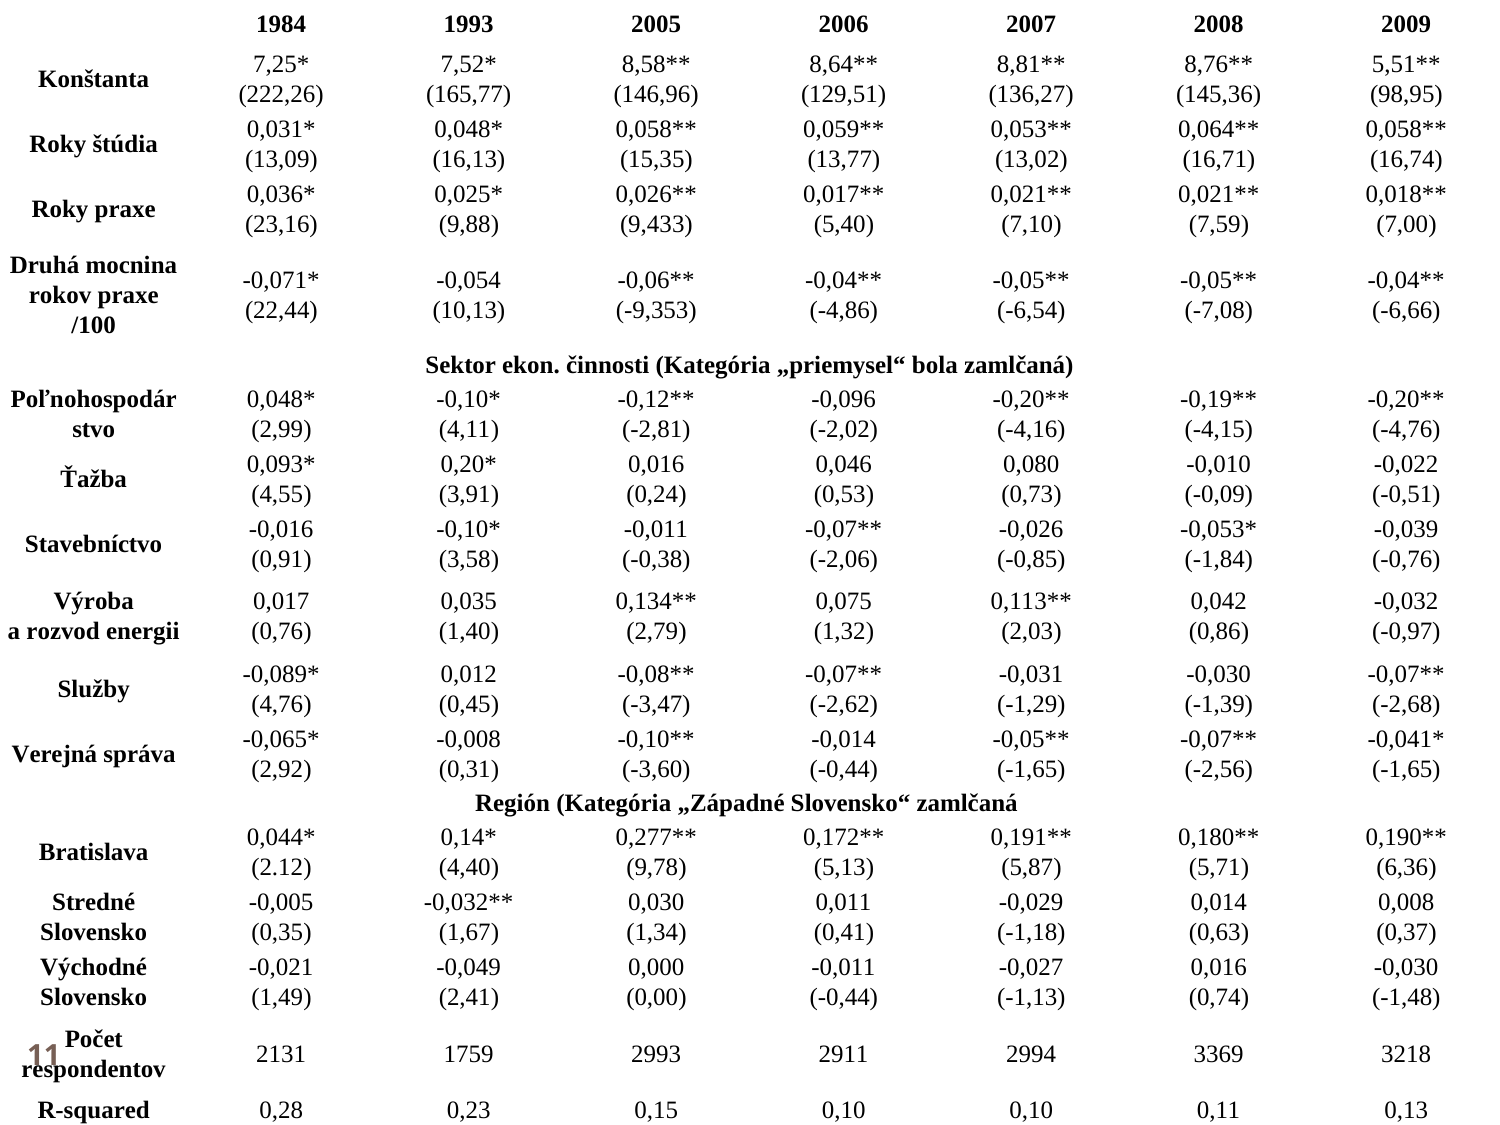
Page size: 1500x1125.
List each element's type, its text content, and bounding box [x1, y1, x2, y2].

table_cell 0,048* (2,99) [188, 380, 375, 445]
table_cell 0,021** (7,59) [1125, 175, 1313, 240]
table_cell 8,76** (145,36) [1125, 45, 1313, 110]
table_cell 0,10 [938, 1093, 1125, 1125]
table_cell 0,042 (0,86) [1125, 575, 1313, 655]
table_cell -0,016 (0,91) [188, 510, 375, 575]
table_cell -0,014 (-0,44) [750, 720, 938, 785]
table_cell -0,12** (-2,81) [563, 380, 750, 445]
table_cell 0,180** (5,71) [1125, 818, 1313, 883]
table_cell -0,05** (-7,08) [1125, 240, 1313, 347]
table_cell 0,016 (0,74) [1125, 948, 1313, 1013]
table_cell 8,81** (136,27) [938, 45, 1125, 110]
table_cell -0,10** (-3,60) [563, 720, 750, 785]
table_cell 0,277** (9,78) [563, 818, 750, 883]
table_cell -0,010 (-0,09) [1125, 445, 1313, 510]
table_cell -0,031 (-1,29) [938, 655, 1125, 720]
table_cell -0,030 (-1,39) [1125, 655, 1313, 720]
table_cell Verejná správa [0, 720, 188, 785]
table_cell 8,64** (129,51) [750, 45, 938, 110]
table_cell -0,030 (-1,48) [1313, 948, 1500, 1013]
table_cell 3369 [1125, 1013, 1313, 1093]
table_cell 0,018** (7,00) [1313, 175, 1500, 240]
table_cell 0,012 (0,45) [375, 655, 563, 720]
table_cell Výroba a rozvod energii [0, 575, 188, 655]
table_cell Druhá mocnina rokov praxe /100 [0, 240, 188, 347]
table_cell 0,172** (5,13) [750, 818, 938, 883]
table_cell -0,054 (10,13) [375, 240, 563, 347]
table_cell Ťažba [0, 445, 188, 510]
table_cell -0,027 (-1,13) [938, 948, 1125, 1013]
table_cell -0,029 (-1,18) [938, 883, 1125, 948]
table_cell 0,011 (0,41) [750, 883, 938, 948]
table_cell 0,030 (1,34) [563, 883, 750, 948]
table_cell 0,017 (0,76) [188, 575, 375, 655]
table_cell 0,075 (1,32) [750, 575, 938, 655]
table_cell 0,059** (13,77) [750, 110, 938, 175]
table_cell -0,049 (2,41) [375, 948, 563, 1013]
table_cell 0,058** (15,35) [563, 110, 750, 175]
table_cell 1759 [375, 1013, 563, 1093]
table_cell -0,05** (-1,65) [938, 720, 1125, 785]
table_cell 5,51** (98,95) [1313, 45, 1500, 110]
table_cell -0,053* (-1,84) [1125, 510, 1313, 575]
table_cell Sektor ekon. činnosti (Kategória „priemysel“ bola zamlčaná) [0, 347, 1500, 380]
table_cell 0,190** (6,36) [1313, 818, 1500, 883]
table_cell 7,25* (222,26) [188, 45, 375, 110]
table_cell 0,008 (0,37) [1313, 883, 1500, 948]
table_cell R-squared [0, 1093, 188, 1125]
table_cell 0,13 [1313, 1093, 1500, 1125]
table_cell 0,025* (9,88) [375, 175, 563, 240]
table_cell 2994 [938, 1013, 1125, 1093]
table_cell 3218 [1313, 1013, 1500, 1093]
table_cell Roky štúdia [0, 110, 188, 175]
table_cell Služby [0, 655, 188, 720]
table_cell 0,093* (4,55) [188, 445, 375, 510]
table_cell Počet respondentov [0, 1013, 188, 1093]
table_cell -0,032 (-0,97) [1313, 575, 1500, 655]
table_cell -0,07** (-2,68) [1313, 655, 1500, 720]
table_cell -0,011 (-0,38) [563, 510, 750, 575]
table_header 1993 [375, 0, 563, 45]
table_header 2007 [938, 0, 1125, 45]
table_cell 0,064** (16,71) [1125, 110, 1313, 175]
table_cell -0,04** (-6,66) [1313, 240, 1500, 347]
table_cell -0,005 (0,35) [188, 883, 375, 948]
table_cell -0,10* (4,11) [375, 380, 563, 445]
table_header 2008 [1125, 0, 1313, 45]
table_cell -0,021 (1,49) [188, 948, 375, 1013]
table_cell -0,20** (-4,16) [938, 380, 1125, 445]
table_cell 0,016 (0,24) [563, 445, 750, 510]
table_cell -0,06** (-9,353) [563, 240, 750, 347]
table_cell Stredné Slovensko [0, 883, 188, 948]
table_header 2005 [563, 0, 750, 45]
table_cell -0,041* (-1,65) [1313, 720, 1500, 785]
table_cell 2993 [563, 1013, 750, 1093]
table_cell -0,04** (-4,86) [750, 240, 938, 347]
table_cell 0,000 (0,00) [563, 948, 750, 1013]
table_cell -0,065* (2,92) [188, 720, 375, 785]
table_cell Stavebníctvo [0, 510, 188, 575]
table_cell Poľnohospodárstvo [0, 380, 188, 445]
table_header [0, 0, 188, 45]
table_cell Roky praxe [0, 175, 188, 240]
table_cell 0,036* (23,16) [188, 175, 375, 240]
table_cell 0,021** (7,10) [938, 175, 1125, 240]
table_cell 2131 [188, 1013, 375, 1093]
table_cell Bratislava [0, 818, 188, 883]
table_cell -0,20** (-4,76) [1313, 380, 1500, 445]
table_cell 0,113** (2,03) [938, 575, 1125, 655]
table_cell -0,07** (-2,06) [750, 510, 938, 575]
table_cell 0,080 (0,73) [938, 445, 1125, 510]
table_cell -0,10* (3,58) [375, 510, 563, 575]
table_cell Konštanta [0, 45, 188, 110]
table_cell 0,20* (3,91) [375, 445, 563, 510]
table_cell 0,14* (4,40) [375, 818, 563, 883]
table_cell -0,19** (-4,15) [1125, 380, 1313, 445]
table_cell -0,07** (-2,56) [1125, 720, 1313, 785]
table_cell -0,011 (-0,44) [750, 948, 938, 1013]
table_cell Východné Slovensko [0, 948, 188, 1013]
table_cell 0,017** (5,40) [750, 175, 938, 240]
table_cell -0,089* (4,76) [188, 655, 375, 720]
table_cell Región (Kategória „Západné Slovensko“ zamlčaná [0, 785, 1500, 818]
table_header 1984 [188, 0, 375, 45]
table_cell 0,048* (16,13) [375, 110, 563, 175]
table_cell -0,08** (-3,47) [563, 655, 750, 720]
table_cell -0,07** (-2,62) [750, 655, 938, 720]
table_cell 0,23 [375, 1093, 563, 1125]
table_cell -0,022 (-0,51) [1313, 445, 1500, 510]
table_cell 0,191** (5,87) [938, 818, 1125, 883]
table_cell 2911 [750, 1013, 938, 1093]
table_cell 0,10 [750, 1093, 938, 1125]
table_cell -0,032** (1,67) [375, 883, 563, 948]
table_cell -0,008 (0,31) [375, 720, 563, 785]
table_cell -0,096 (-2,02) [750, 380, 938, 445]
table_cell 7,52* (165,77) [375, 45, 563, 110]
table_cell 0,046 (0,53) [750, 445, 938, 510]
table_cell -0,026 (-0,85) [938, 510, 1125, 575]
table_cell -0,039 (-0,76) [1313, 510, 1500, 575]
table_cell 0,031* (13,09) [188, 110, 375, 175]
table_cell 8,58** (146,96) [563, 45, 750, 110]
table_cell 0,026** (9,433) [563, 175, 750, 240]
table_cell 0,014 (0,63) [1125, 883, 1313, 948]
table_cell 0,044* (2.12) [188, 818, 375, 883]
table_header 2006 [750, 0, 938, 45]
table_cell -0,071* (22,44) [188, 240, 375, 347]
table_cell 0,035 (1,40) [375, 575, 563, 655]
table_header 2009 [1313, 0, 1500, 45]
table_cell 0,11 [1125, 1093, 1313, 1125]
table_cell 0,15 [563, 1093, 750, 1125]
table_cell 0,28 [188, 1093, 375, 1125]
table_cell 0,134** (2,79) [563, 575, 750, 655]
table_cell -0,05** (-6,54) [938, 240, 1125, 347]
table_cell 0,058** (16,74) [1313, 110, 1500, 175]
table_cell 0,053** (13,02) [938, 110, 1125, 175]
